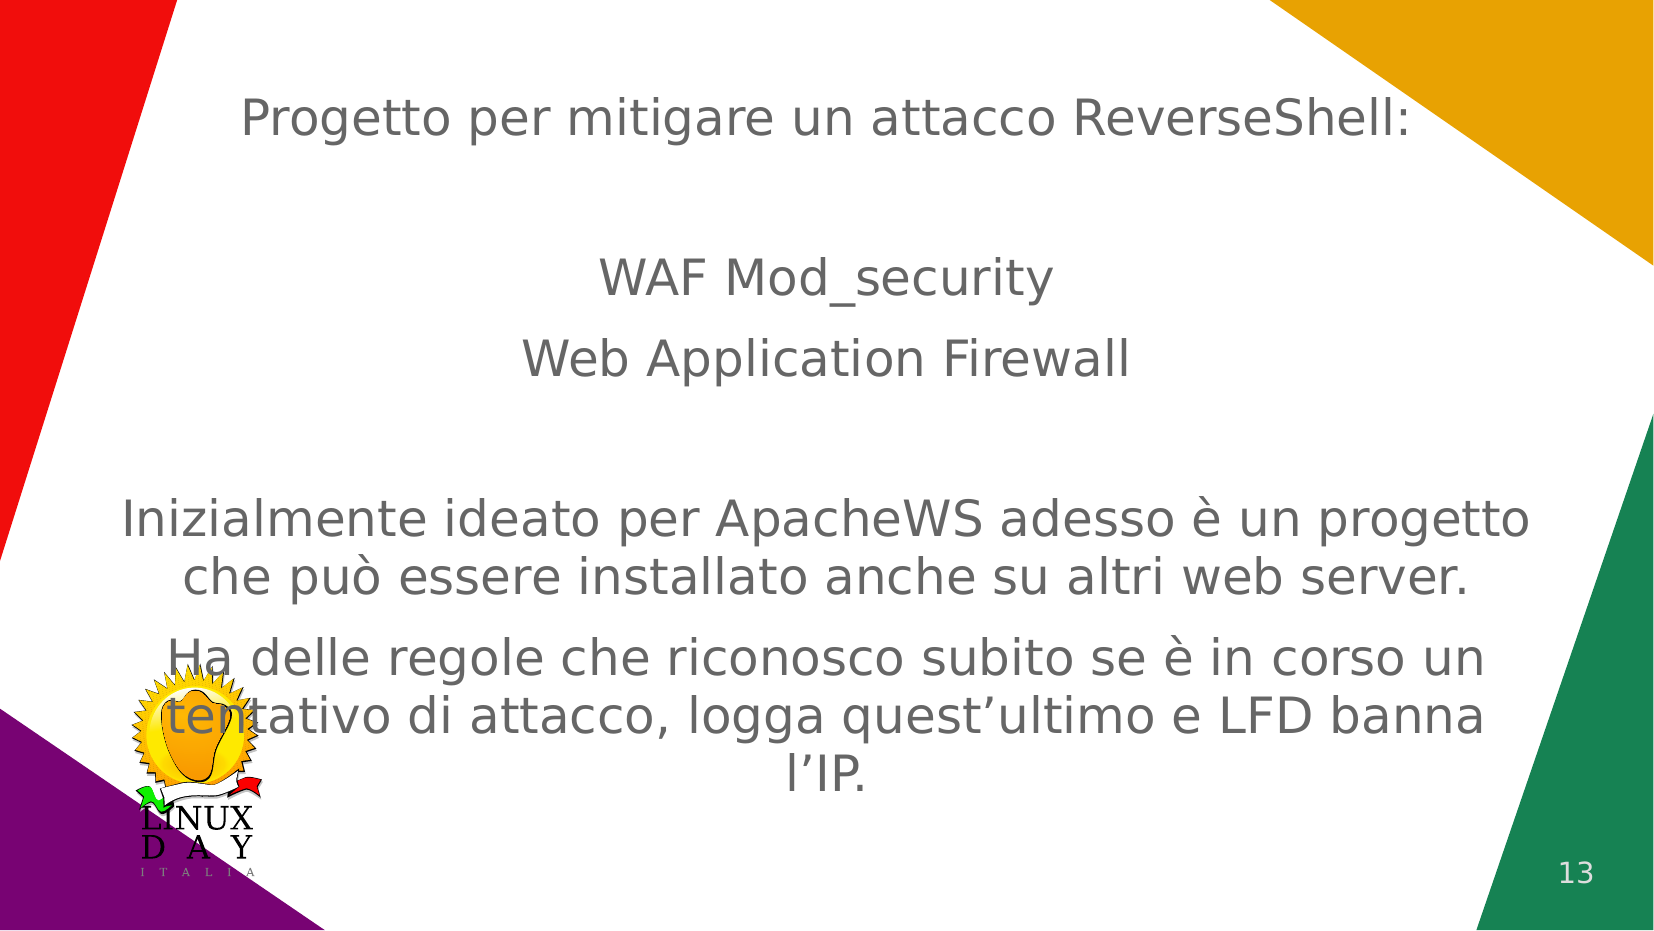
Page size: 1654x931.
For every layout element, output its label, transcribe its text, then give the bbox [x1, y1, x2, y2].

picture [0, 644, 404, 931]
list Progetto per mitigare un attacco ReverseShell: WAF Mod_security Web Application Firewall Inizialmente ideato per ApacheWS adesso è un progetto che può essere installato anche su altri web server. Ha delle regole che riconosco subito se è in corso un tentativo di attacco, logga quest’ultimo e LFD banna l’IP. [118, 88, 1536, 827]
